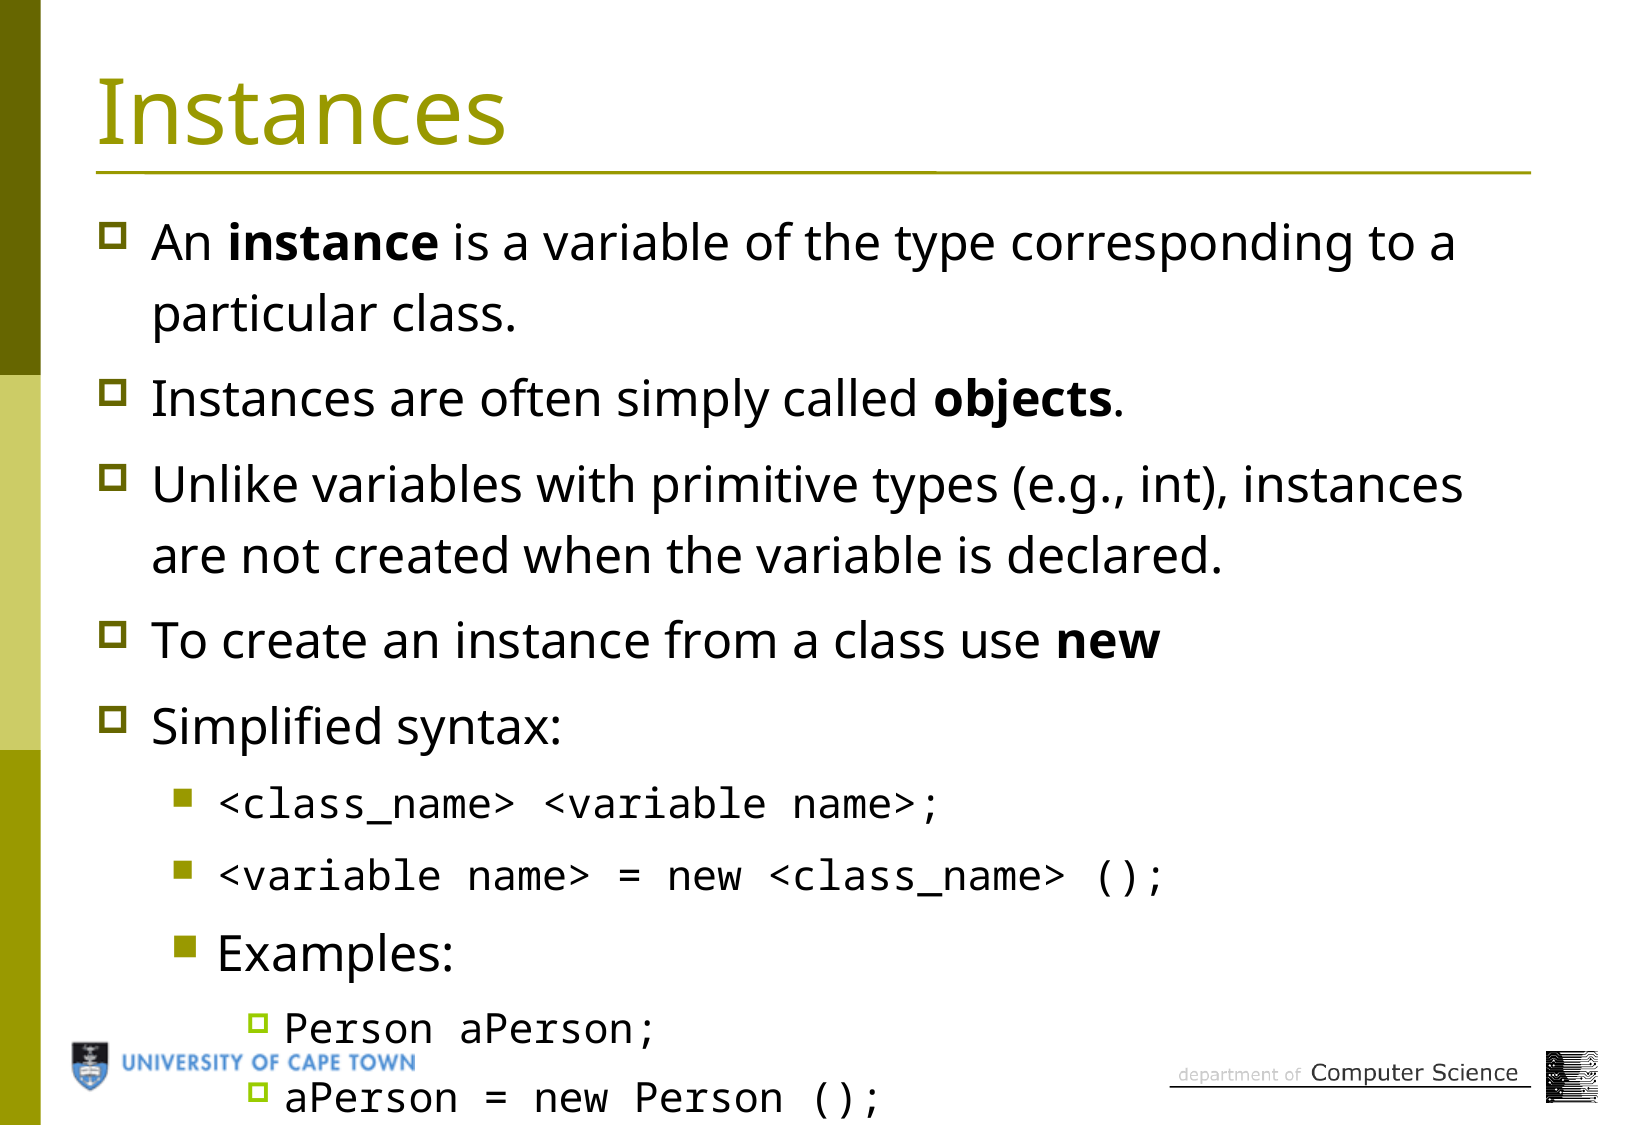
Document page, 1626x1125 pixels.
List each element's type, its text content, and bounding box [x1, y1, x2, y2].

title Instances [81, 45, 1544, 173]
picture [339, 1092, 352, 1099]
picture [389, 1033, 402, 1040]
picture [61, 1024, 415, 1103]
picture [316, 1085, 327, 1097]
picture [1169, 1043, 1532, 1091]
list An instance is a variable of the type corresponding to a particular class. Instances are often simply called objects. Unlike variables with primitive types (e.g., int), instances are not created when the variable is declared. To create an instance from a class use new Simplified syntax: <class_name> <variable name>; <variable name> = new <class_name> (); Examples: Person aPerson; aPerson = new Person (); [81, 196, 1544, 1033]
picture [1546, 1051, 1598, 1103]
